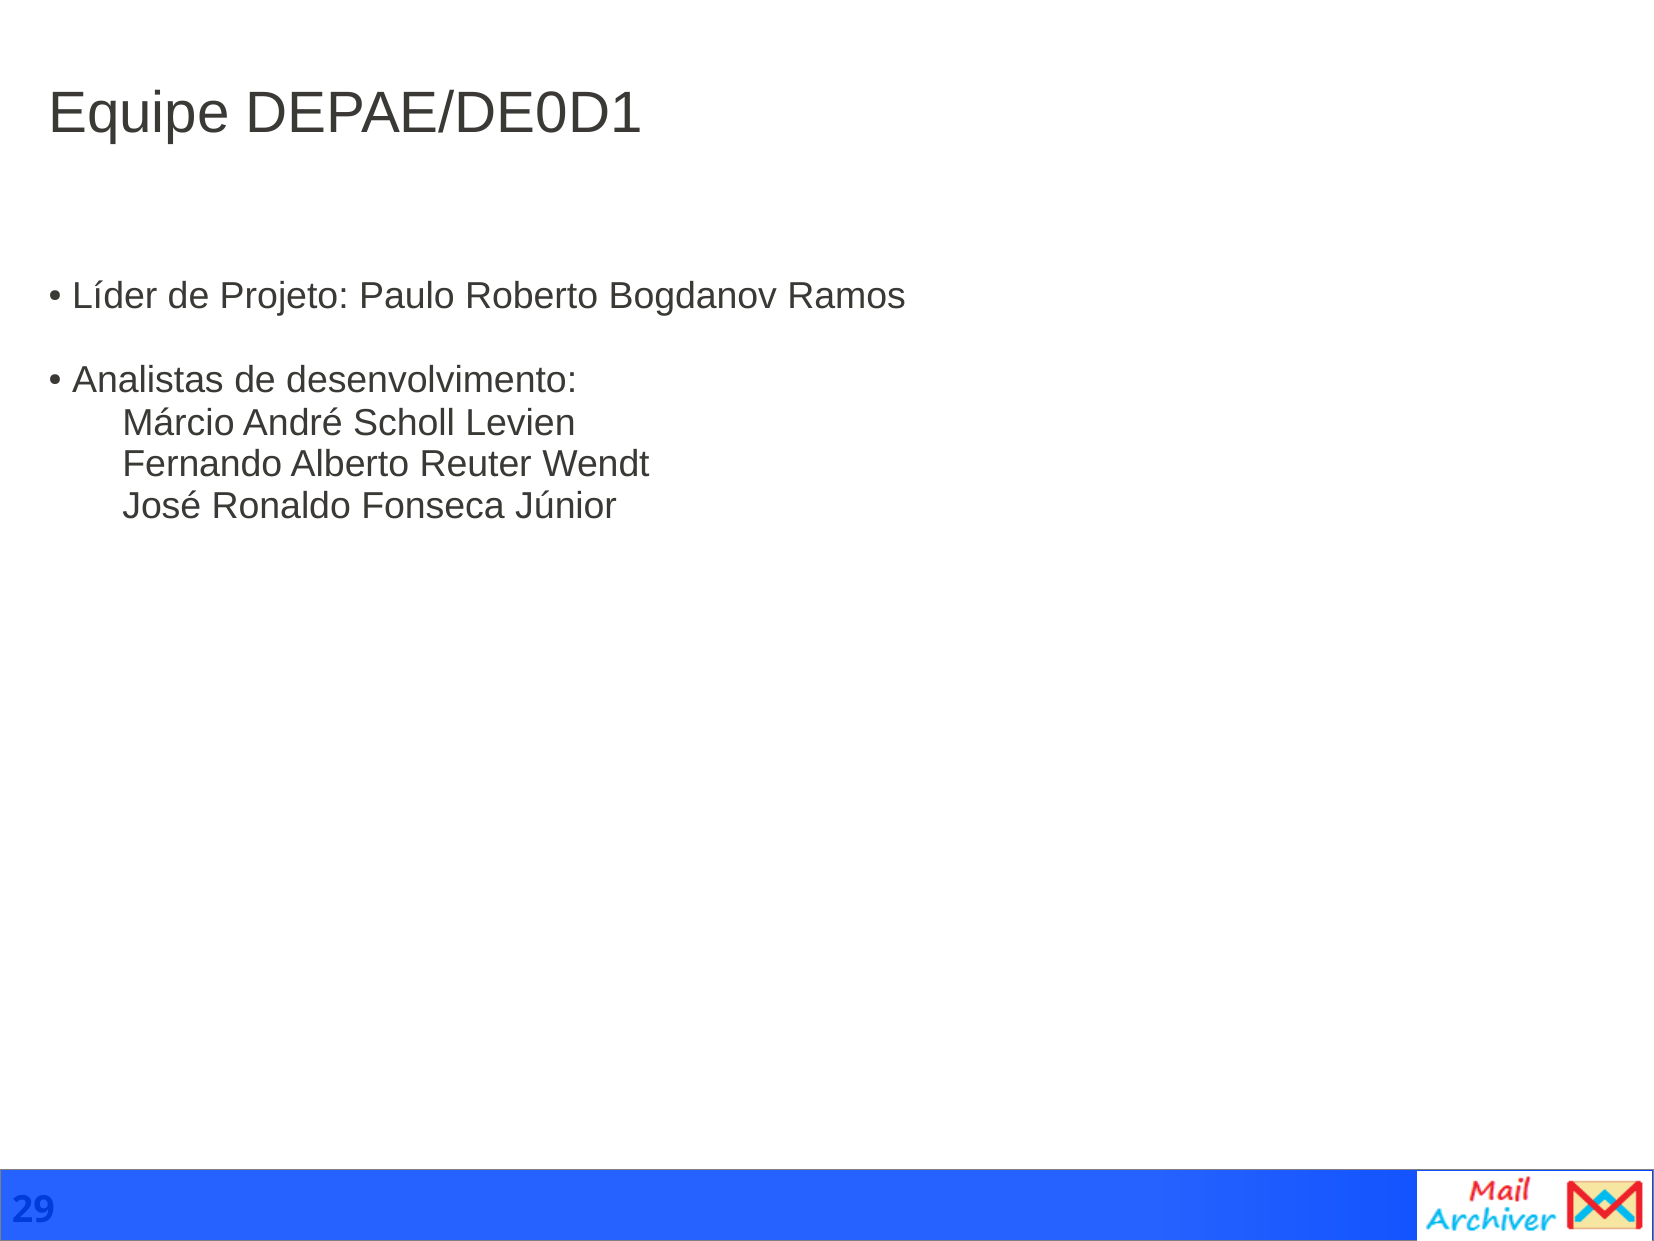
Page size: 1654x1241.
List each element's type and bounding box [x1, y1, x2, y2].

chart [0, 23, 1654, 1241]
